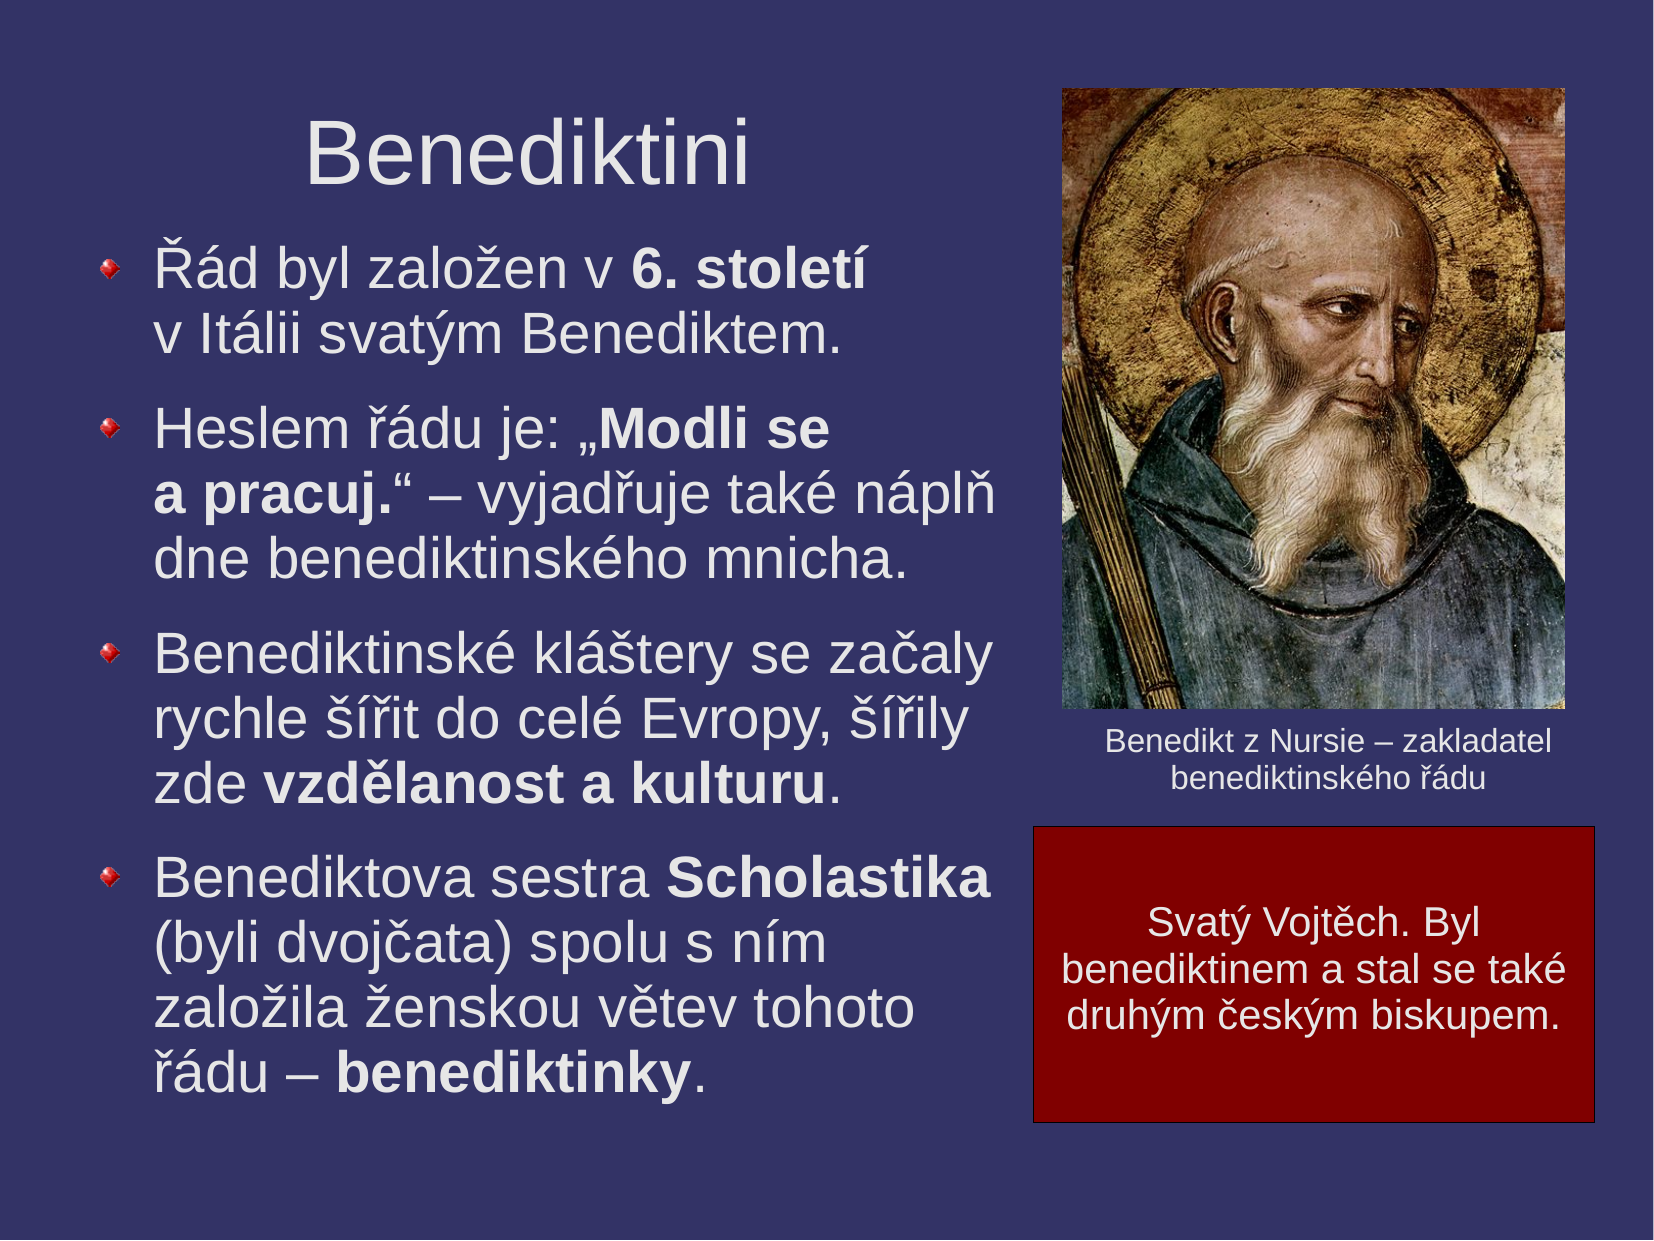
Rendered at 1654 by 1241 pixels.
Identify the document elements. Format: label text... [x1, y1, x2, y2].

text_box [1033, 826, 1595, 845]
title Benediktini [82, 56, 975, 236]
list Řád byl založen v 6. století v Itálii svatým Benediktem. Heslem řádu je: „Modli se a pracuj.“ – vyjadřuje také náplň dne benediktinského mnicha. Benediktinské kláštery se začaly rychle šířit do celé Evropy, šířily zde vzdělanost a kulturu. Benediktova sestra Scholastika (byli dvojčata) spolu s ním založila ženskou větev tohoto řádu – benediktinky. [82, 236, 1004, 1113]
picture [1062, 88, 1565, 709]
list Svatý Vojtěch. Byl benediktinem a stal se také druhým českým biskupem. [1033, 845, 1595, 1112]
text_box [1033, 1112, 1595, 1123]
list Benedikt z Nursie – zakladatel benediktinského řádu [1092, 722, 1565, 798]
